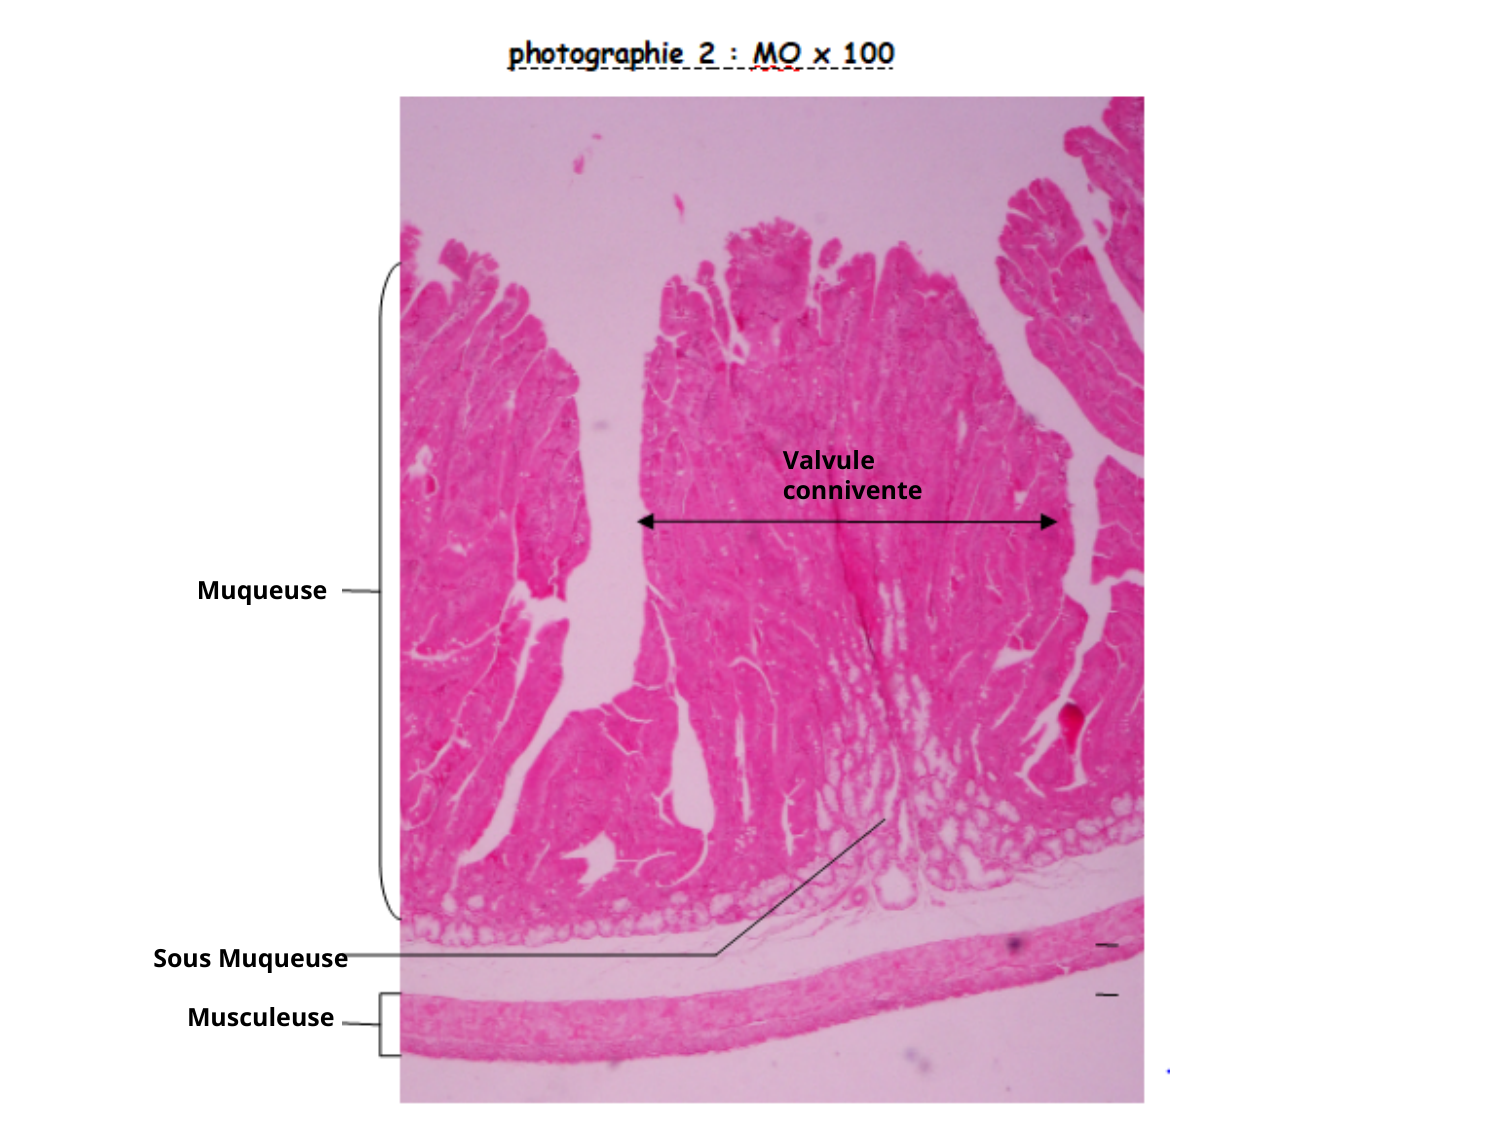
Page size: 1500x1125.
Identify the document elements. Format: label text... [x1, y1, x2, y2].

text_box Muqueuse [182, 566, 343, 613]
picture [342, 25, 1170, 1125]
text_box Sous Muqueuse [138, 934, 364, 981]
text_box Valvule connivente [768, 436, 938, 513]
text_box Musculeuse [172, 994, 351, 1040]
